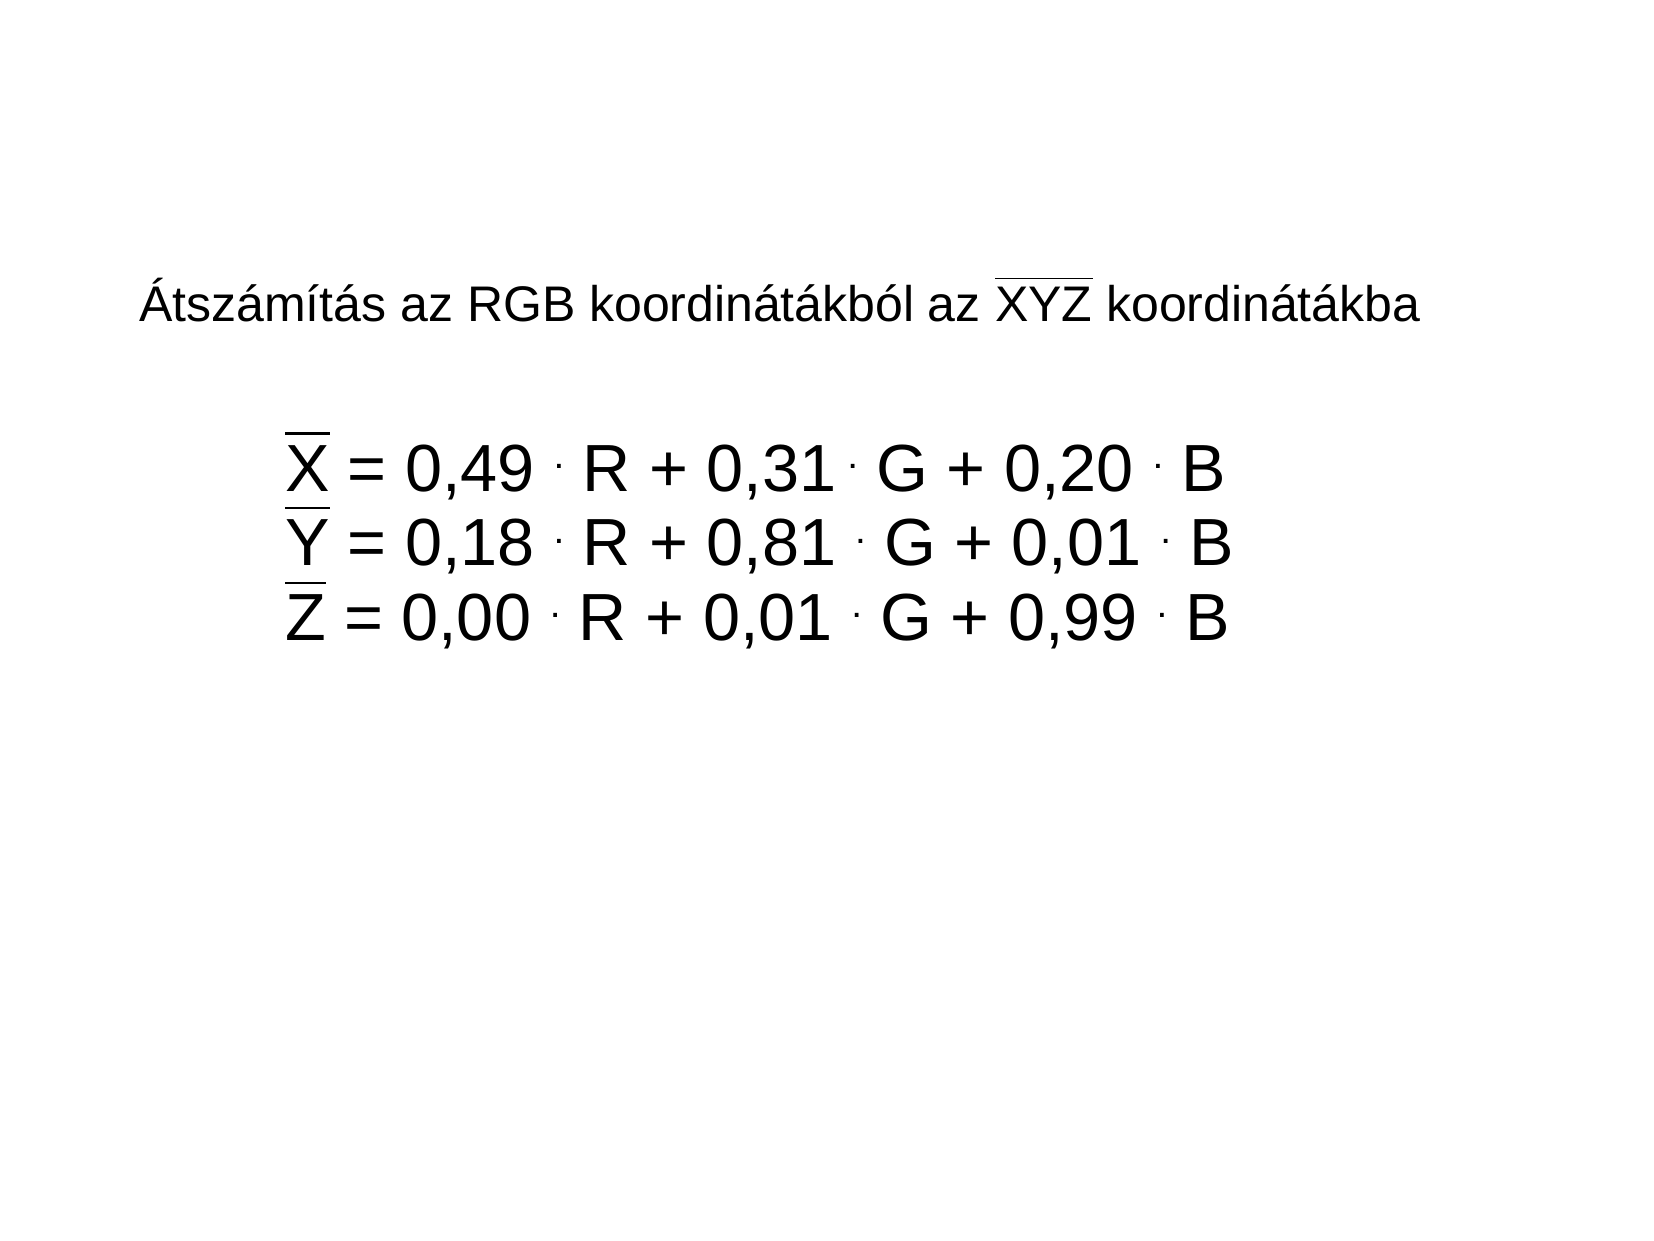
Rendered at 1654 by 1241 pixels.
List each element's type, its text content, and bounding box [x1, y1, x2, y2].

text_box Átszámítás az RGB koordinátákból az XYZ koordinátákba [124, 268, 1436, 340]
text_box X = 0,49 . R + 0,31 . G + 0,20 . B Y = 0,18 . R + 0,81 . G + 0,01 . B Z = 0,00 . R + 0,01 . G + 0,99 . B [270, 423, 1248, 670]
